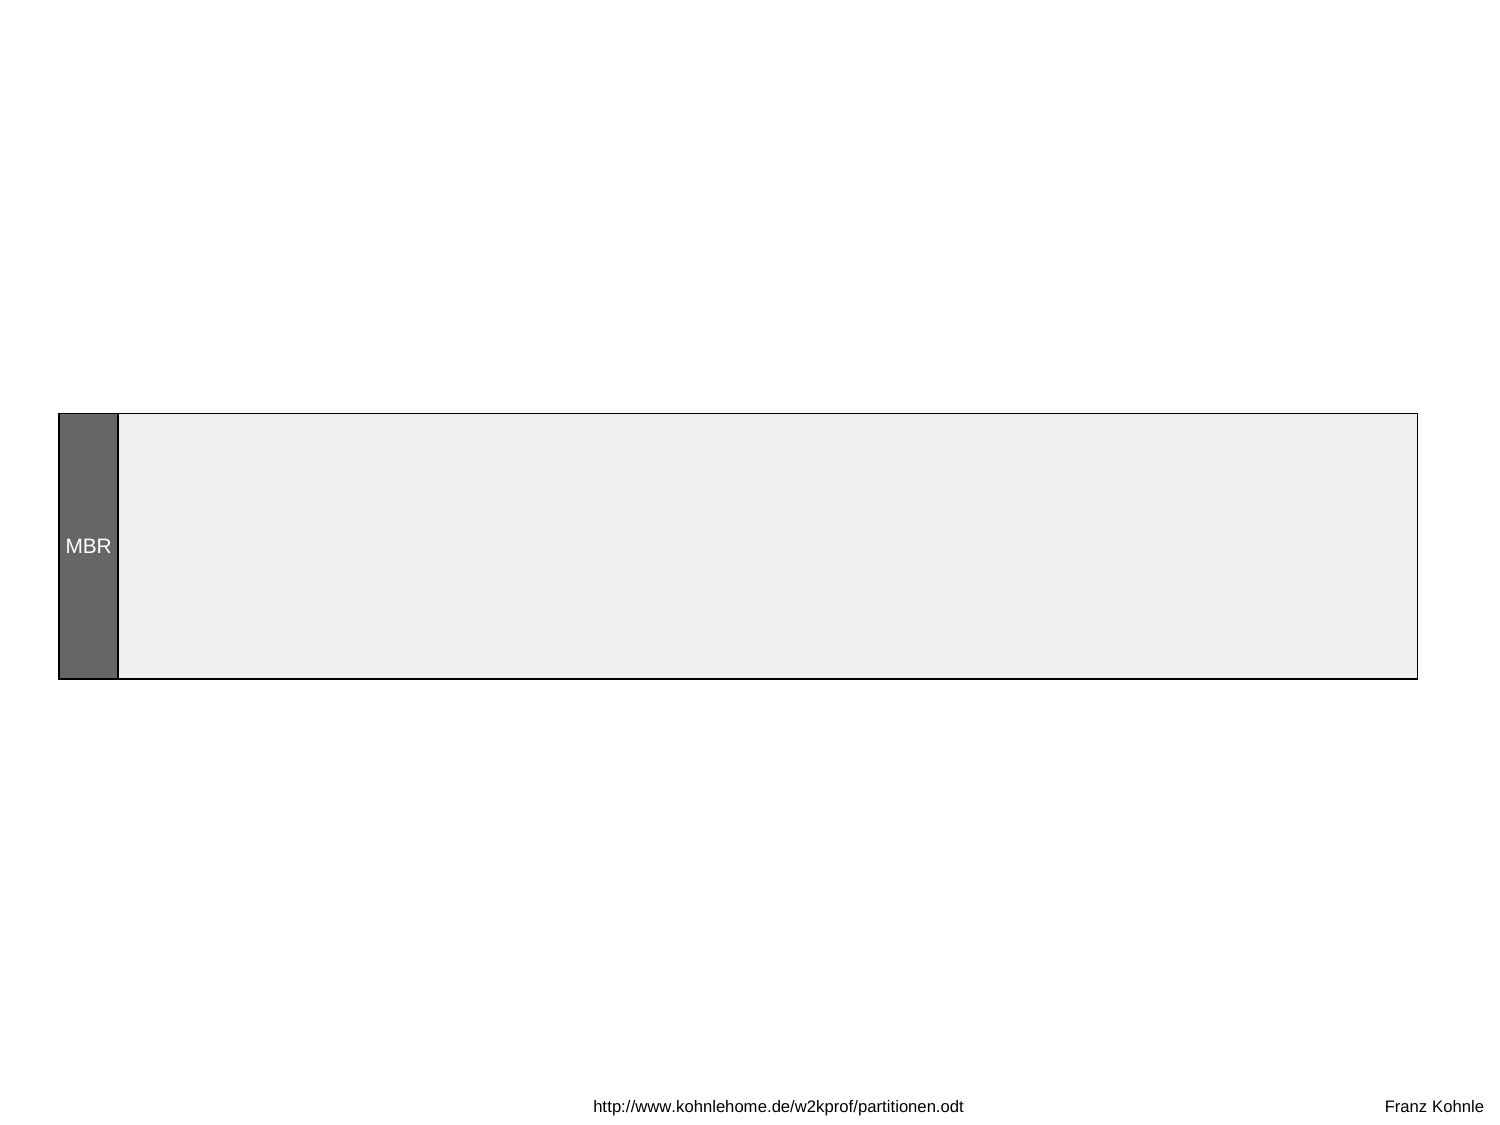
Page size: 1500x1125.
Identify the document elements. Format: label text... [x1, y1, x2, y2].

text_box Franz Kohnle [1370, 1089, 1500, 1125]
text_box MBR [59, 413, 119, 680]
text_box http://www.kohnlehome.de/w2kprof/partitionen.odt [578, 1089, 980, 1125]
text_box [119, 413, 1418, 680]
